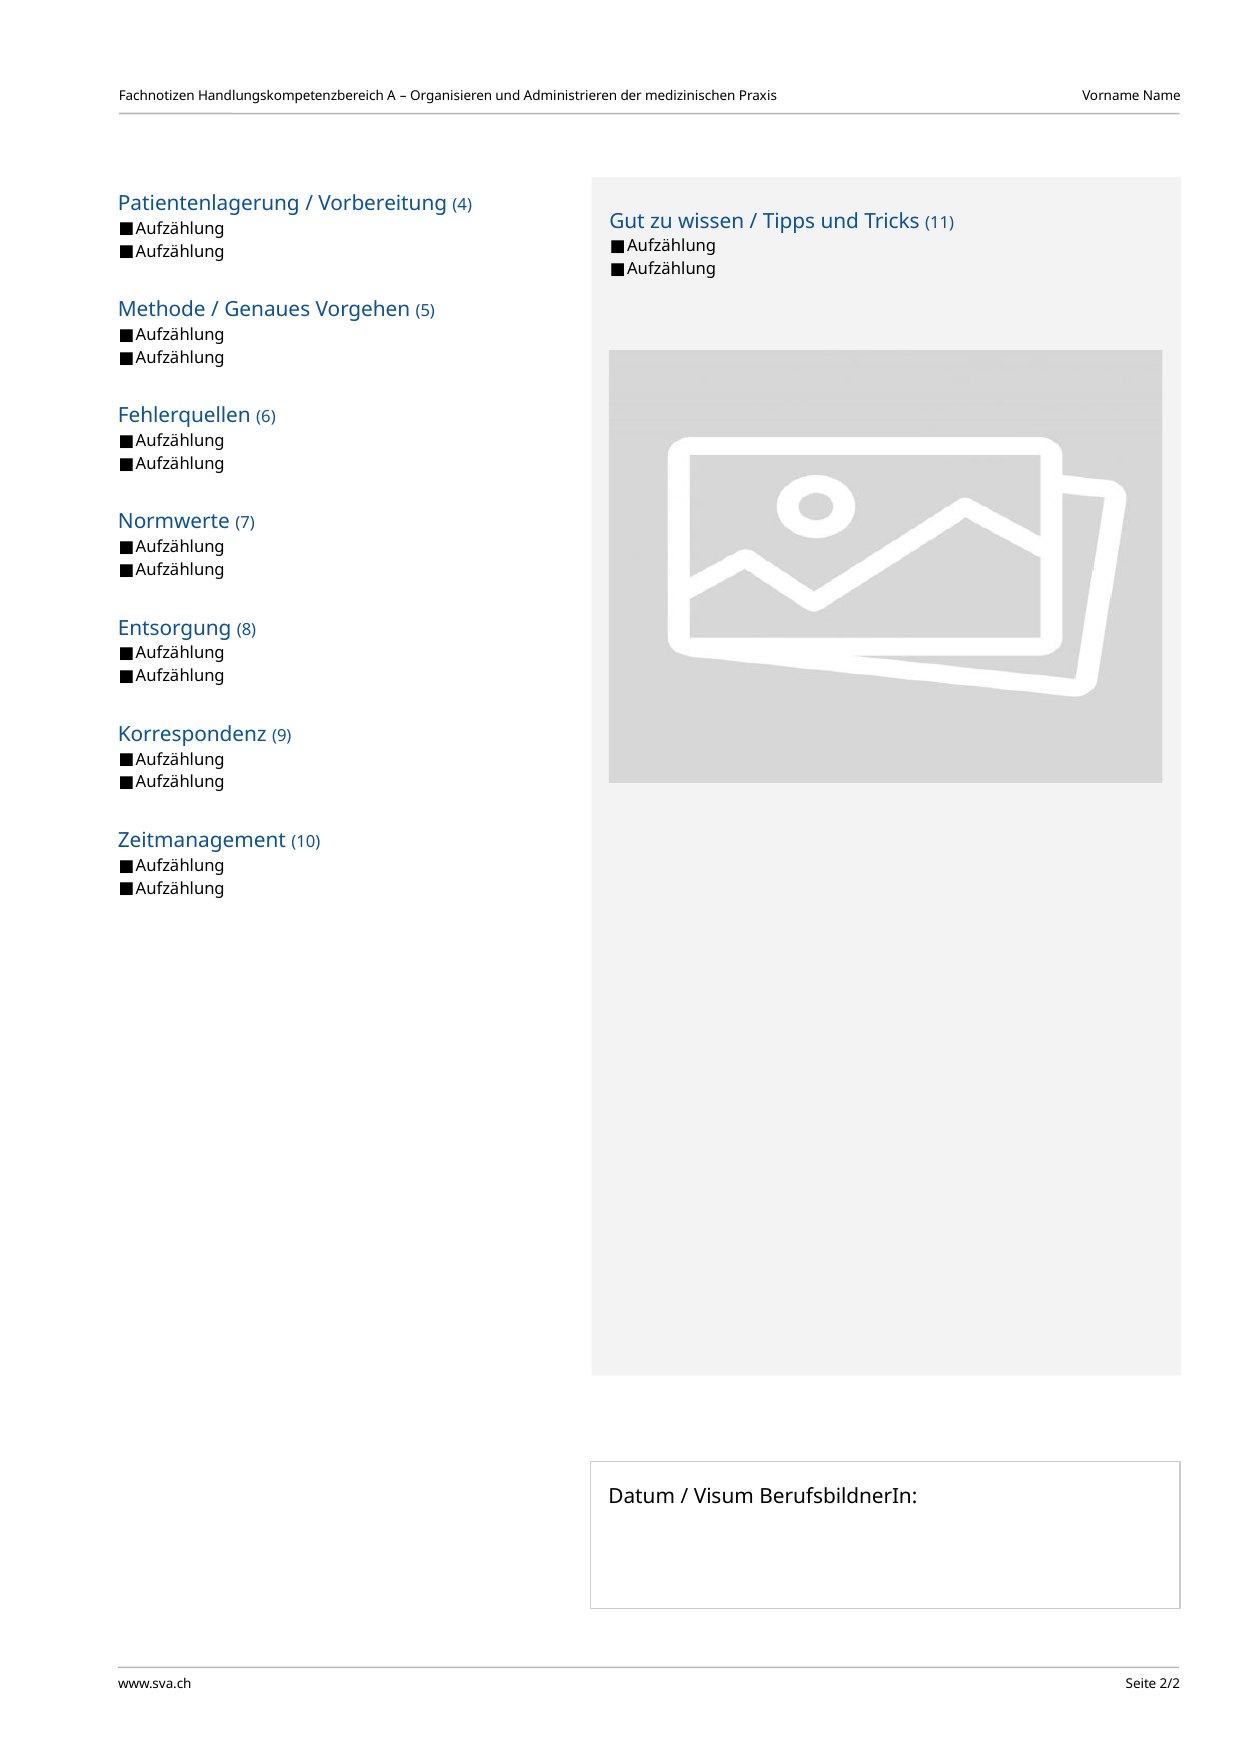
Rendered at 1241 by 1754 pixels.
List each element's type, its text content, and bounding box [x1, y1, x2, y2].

text_box Gut zu wissen / Tipps und Tricks (11) Aufzählung Aufzählung [591, 177, 1181, 1376]
text_box Patientenlagerung / Vorbereitung (4) Aufzählung Aufzählung Methode / Genaues Vorgehen (5) Aufzählung Aufzählung Fehlerquellen (6) Aufzählung Aufzählung Normwerte (7) Aufzählung Aufzählung Entsorgung (8) Aufzählung Aufzählung Korrespondenz (9) Aufzählung Aufzählung Zeitmanagement (10) Aufzählung Aufzählung [117, 177, 529, 1609]
text_box Vorname Name [929, 76, 1181, 114]
picture [608, 350, 1163, 783]
text_box Seite 2/2 [909, 1674, 1181, 1693]
text_box Datum / Visum BerufsbildnerIn: [590, 1461, 1181, 1609]
